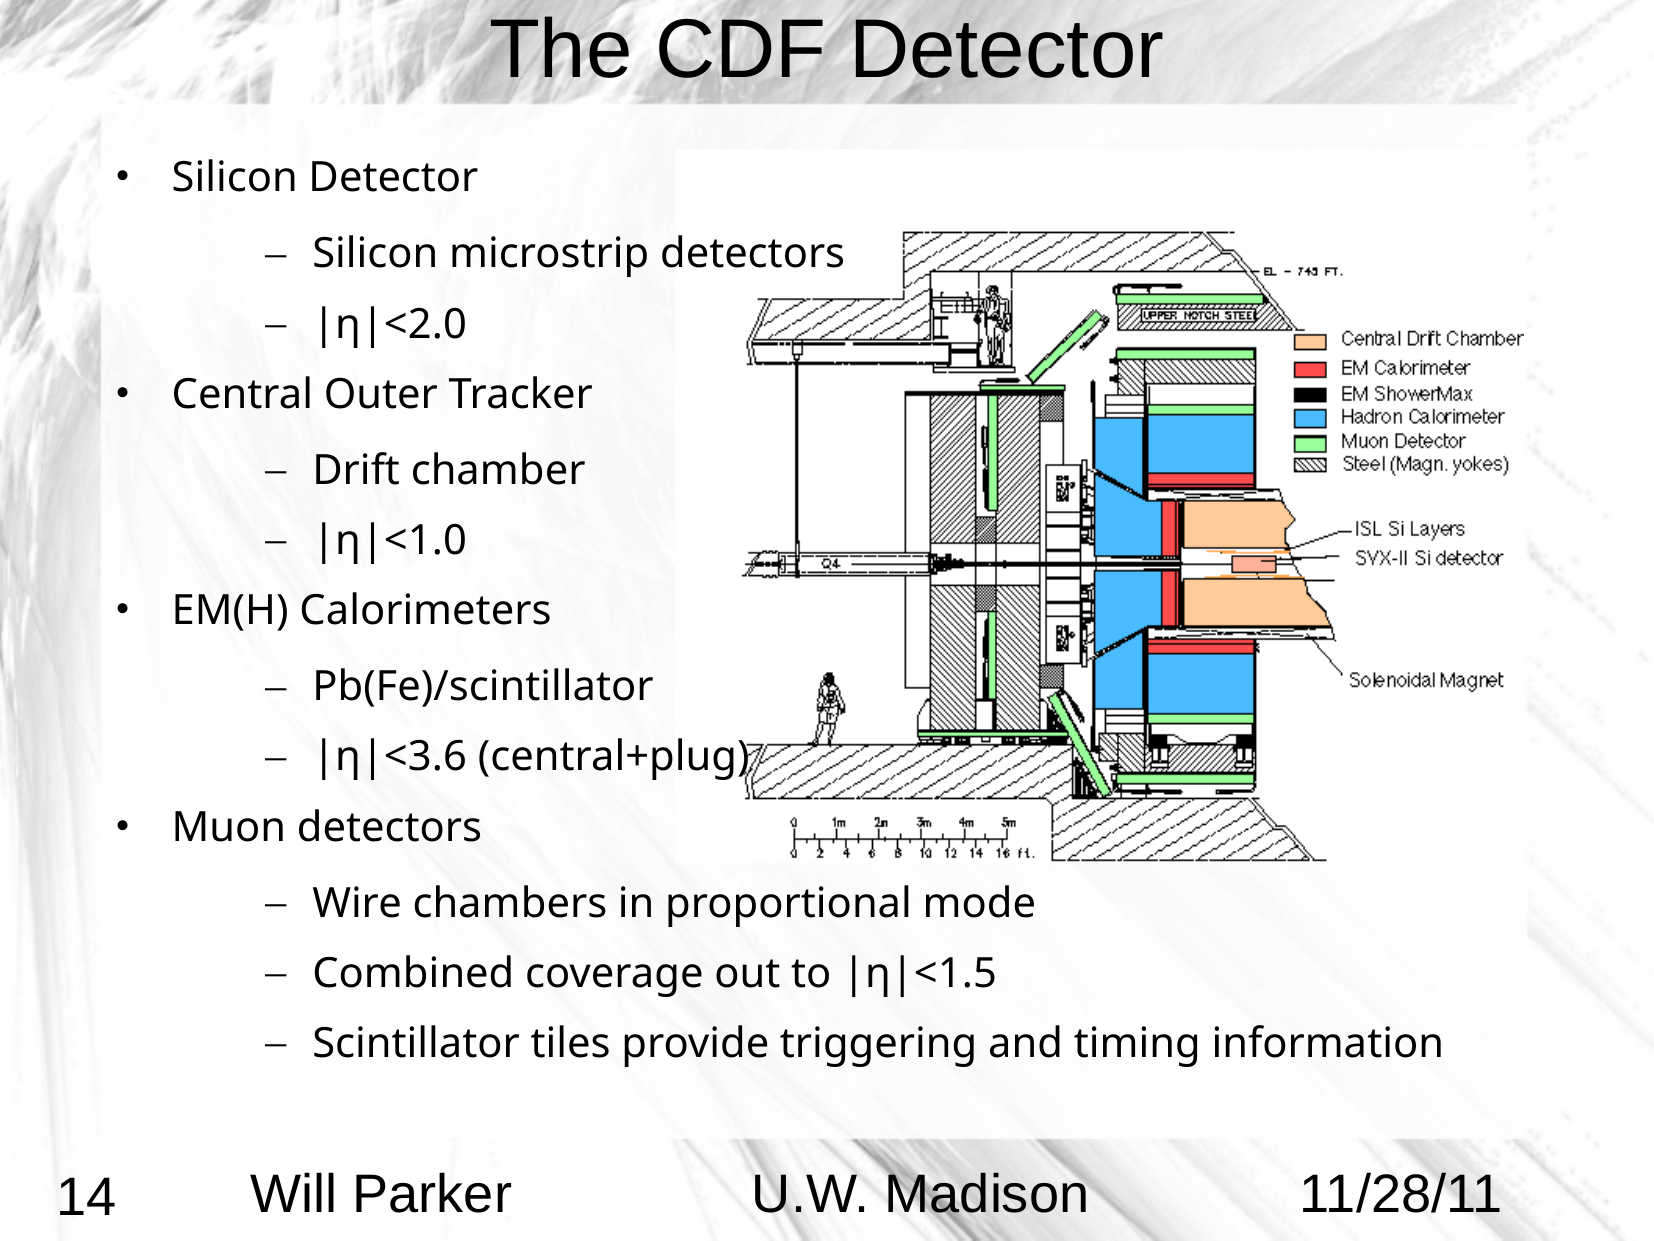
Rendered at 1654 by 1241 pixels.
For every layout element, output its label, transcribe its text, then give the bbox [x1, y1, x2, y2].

text_box Will Parker U.W. Madison 11/28/11 [112, 1160, 1566, 1241]
title The CDF Detector [0, 0, 1654, 131]
picture [0, 131, 1654, 1241]
list 14 [0, 1162, 151, 1241]
list Silicon Detector Silicon microstrip detectors |η|<2.0 Central Outer Tracker Drift chamber |η|<1.0 EM(H) Calorimeters Pb(Fe)/scintillator |η|<3.6 (central+plug) Muon detectors Wire chambers in proportional mode Combined coverage out to |η|<1.5 Scintillator tiles provide triggering and timing information [115, 150, 1538, 1147]
